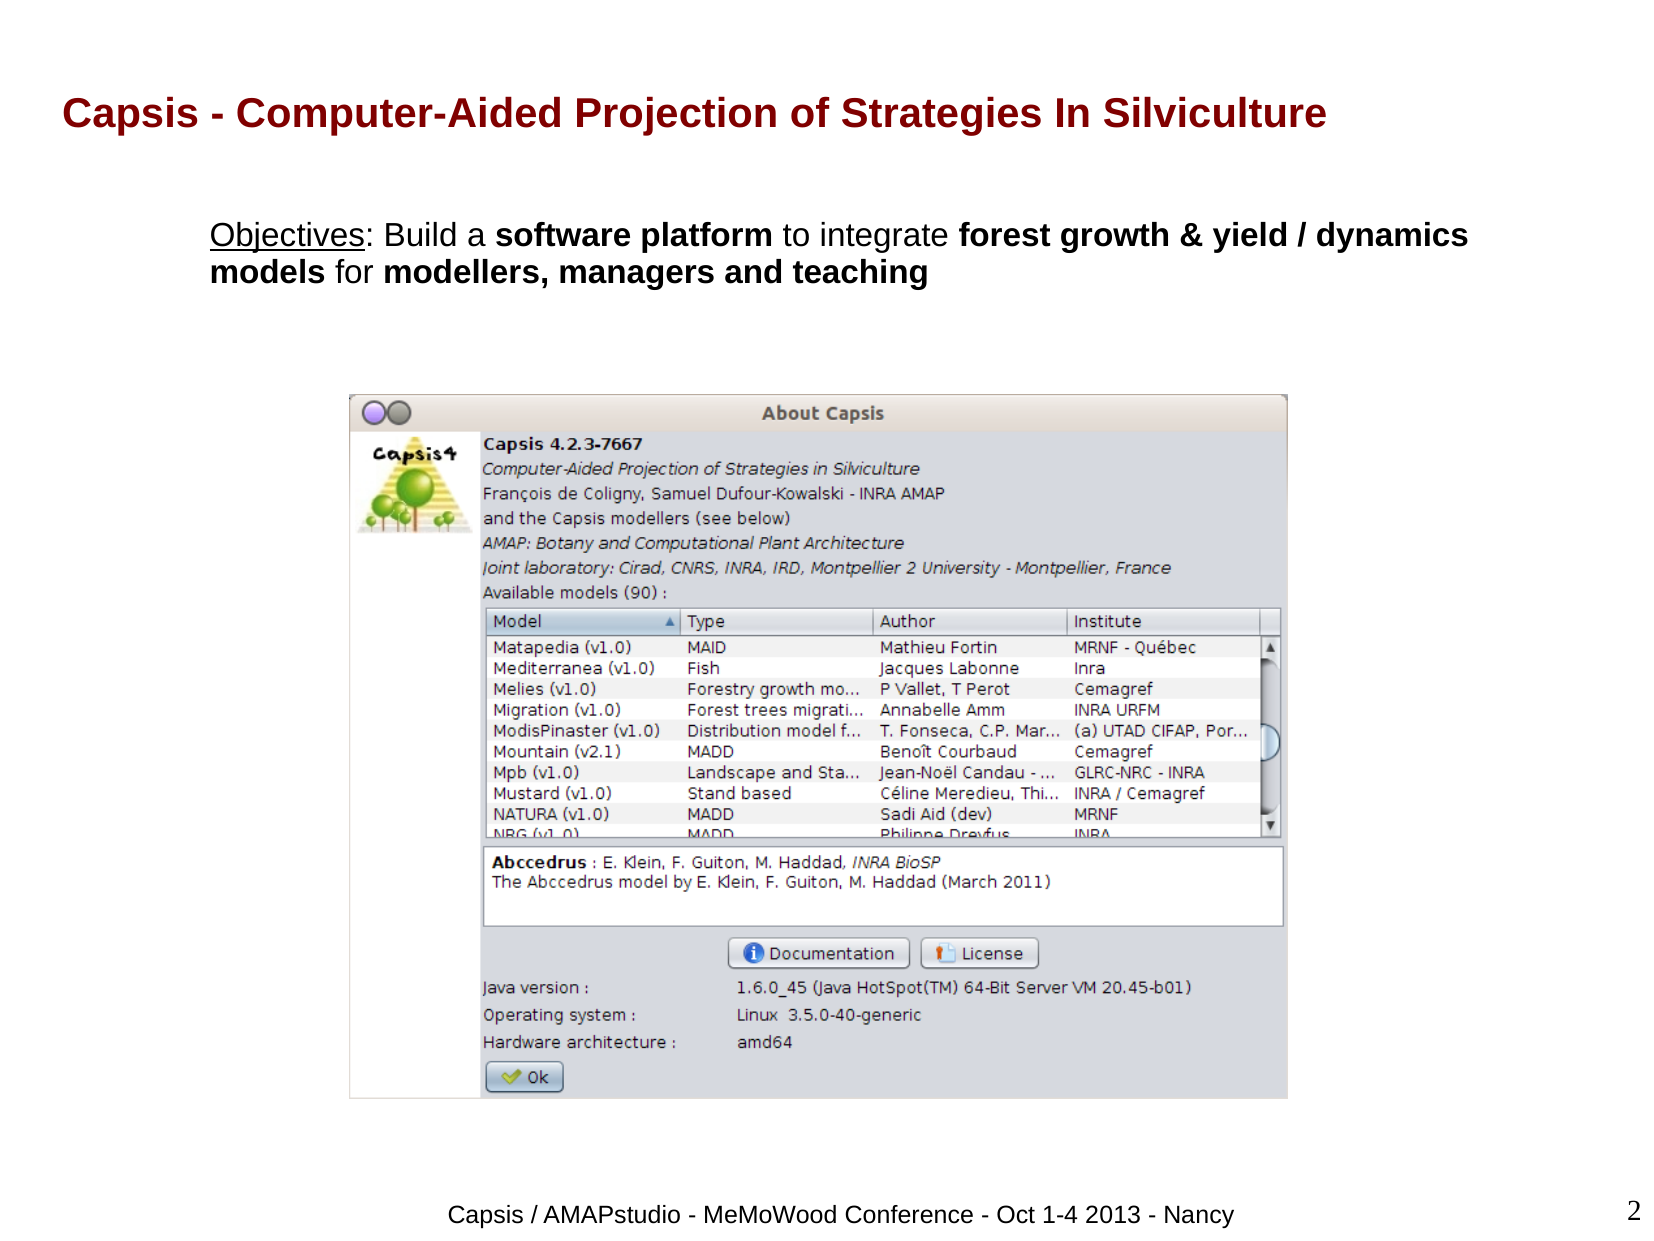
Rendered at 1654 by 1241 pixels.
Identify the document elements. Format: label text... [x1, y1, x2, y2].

text_box Capsis / AMAPstudio - MeMoWood Conference - Oct 1-4 2013 - Nancy [307, 1192, 1377, 1236]
text_box Capsis - Computer-Aided Projection of Strategies In Silviculture [47, 82, 1418, 144]
picture [349, 394, 1288, 1099]
text_box Objectives: Build a software platform to integrate forest growth & yield / dynamics models for modellers, managers and teaching [194, 207, 1512, 308]
